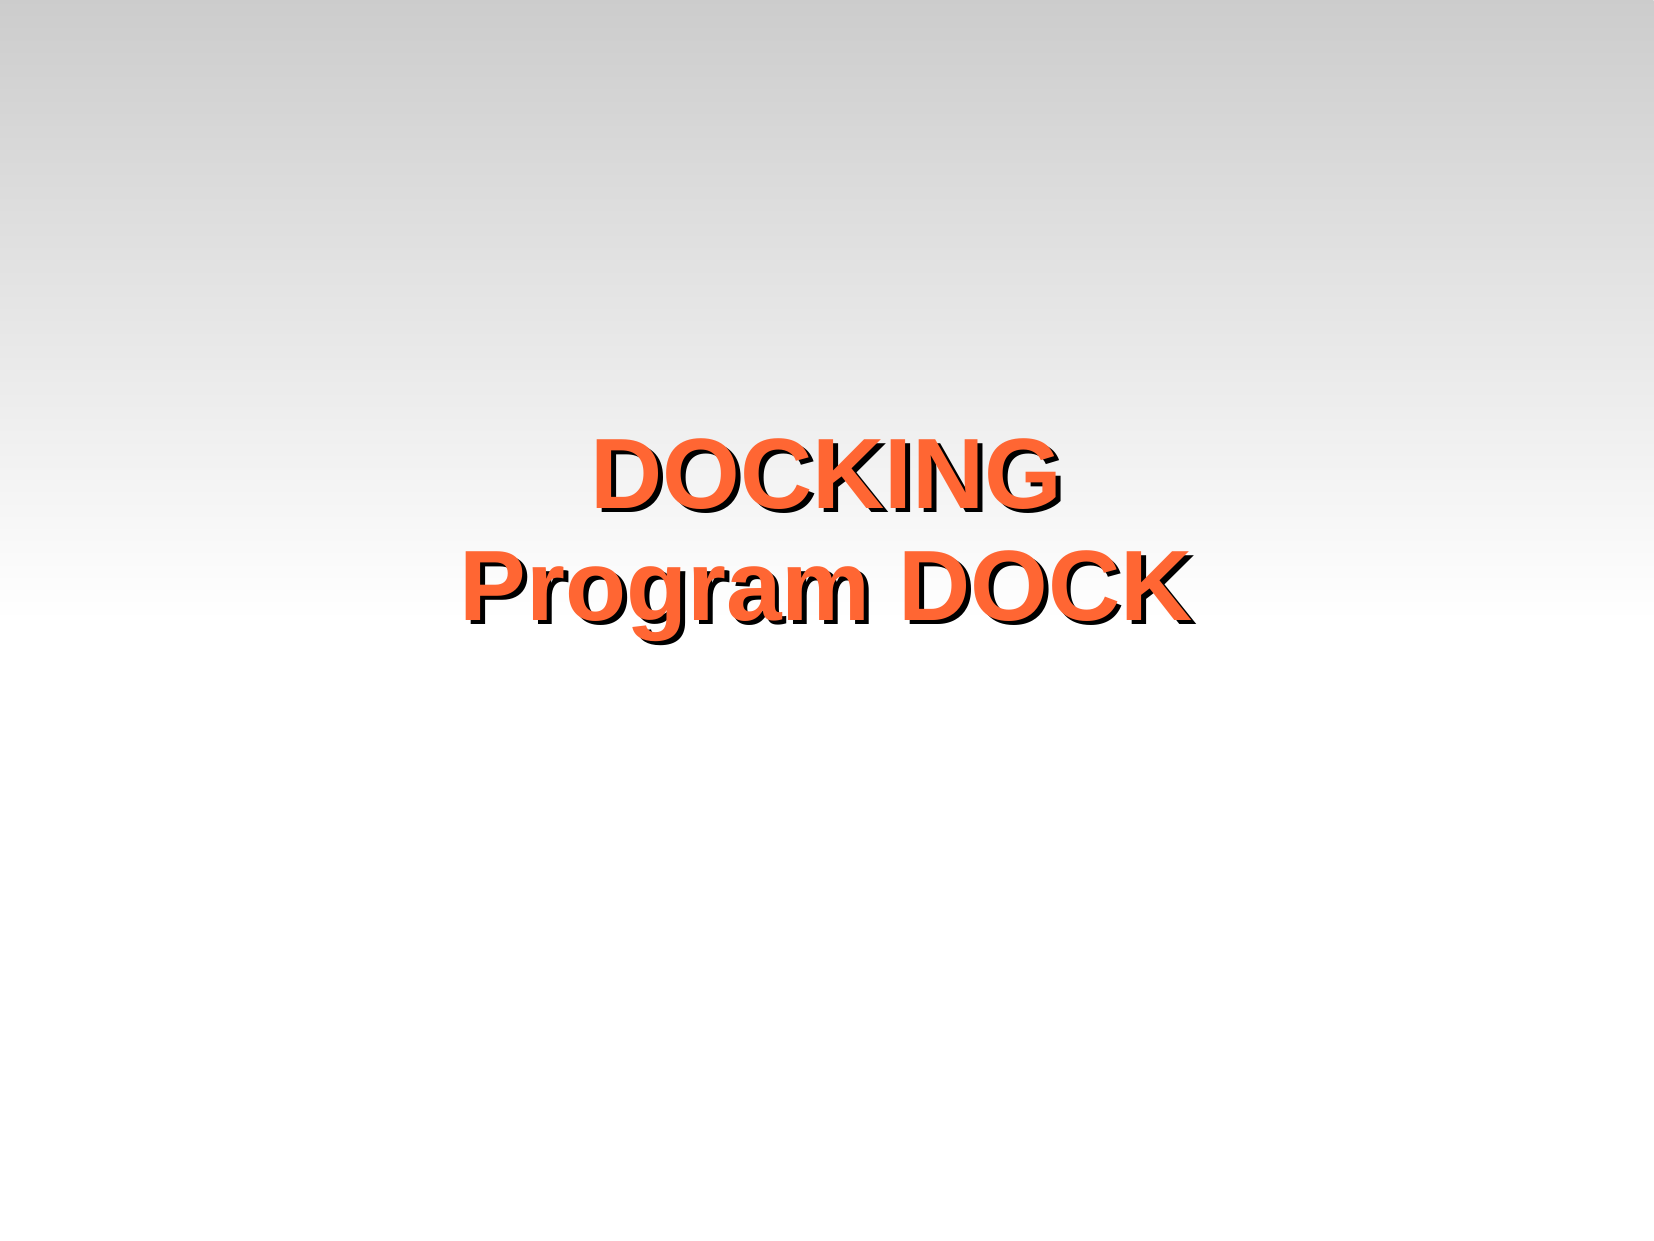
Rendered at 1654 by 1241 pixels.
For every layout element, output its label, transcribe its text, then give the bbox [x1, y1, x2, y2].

subtitle DOCKING Program DOCK [82, 49, 1571, 1109]
